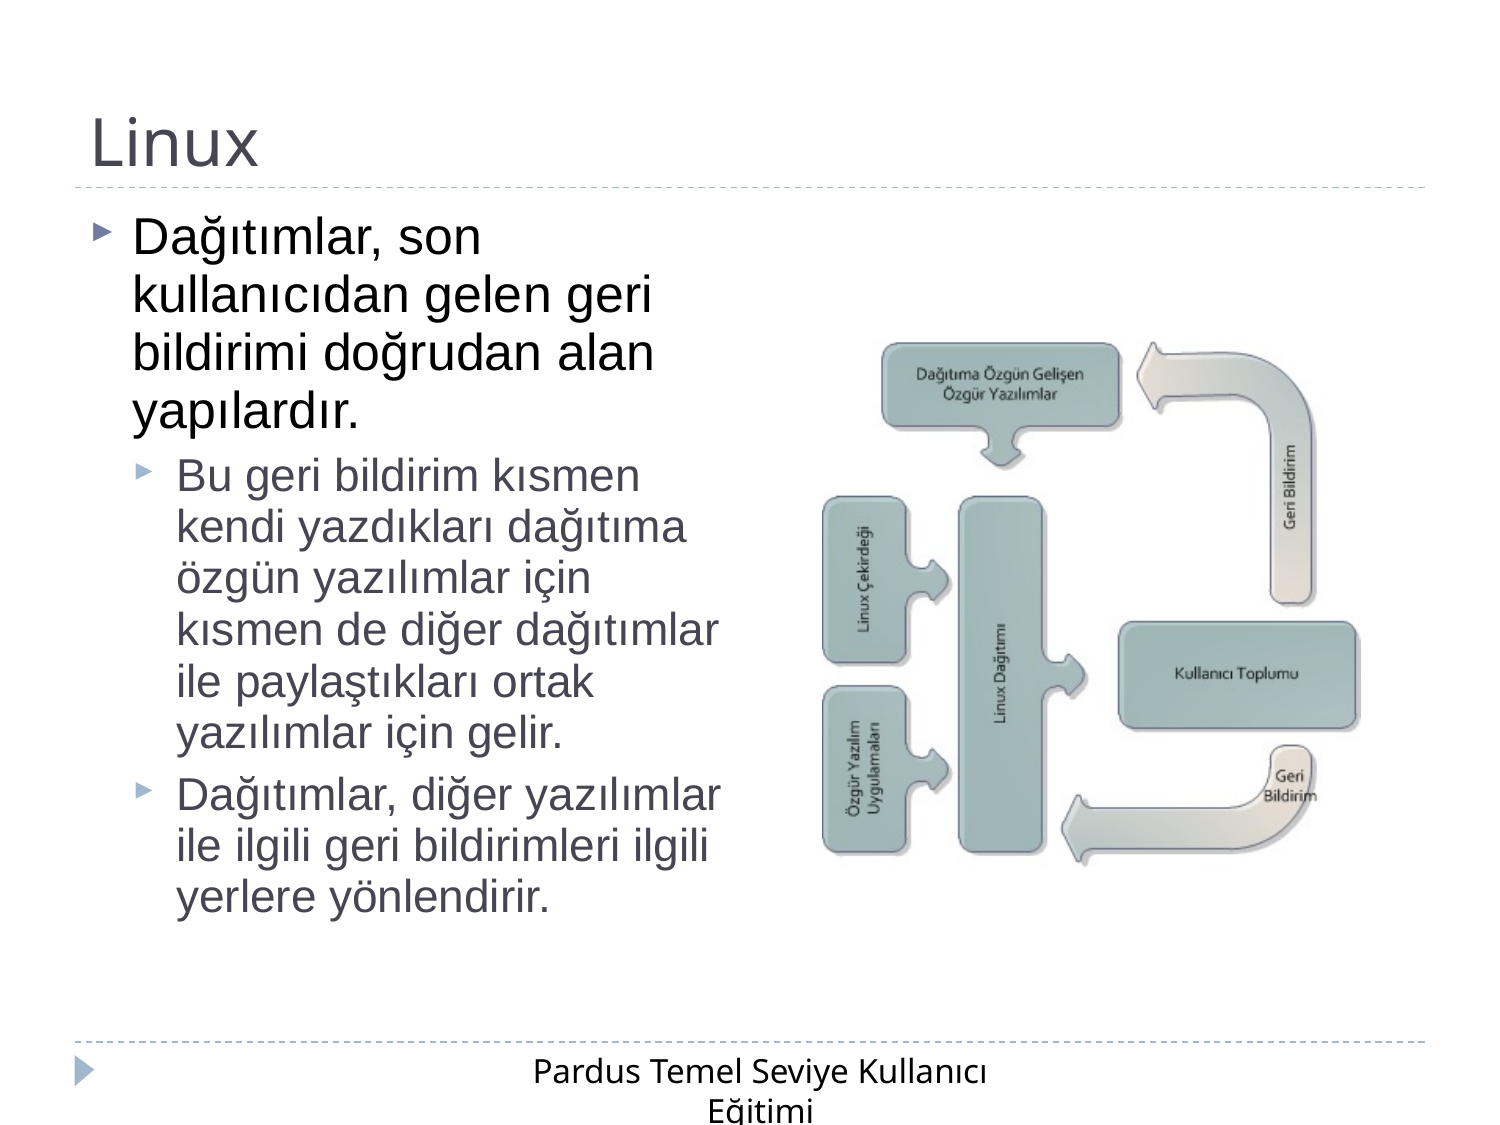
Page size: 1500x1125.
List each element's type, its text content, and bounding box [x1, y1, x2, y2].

list Dağıtımlar, son kullanıcıdan gelen geri bildirimi doğrudan alan yapılardır. Bu geri bildirim kısmen kendi yazdıkları dağıtıma özgün yazılımlar için kısmen de diğer dağıtımlar ile paylaştıkları ortak yazılımlar için gelir. Dağıtımlar, diğer yazılımlar ile ilgili geri bildirimleri ilgili yerlere yönlendirir. [75, 200, 738, 1010]
picture [822, 341, 1361, 867]
title Linux [75, 37, 1425, 188]
